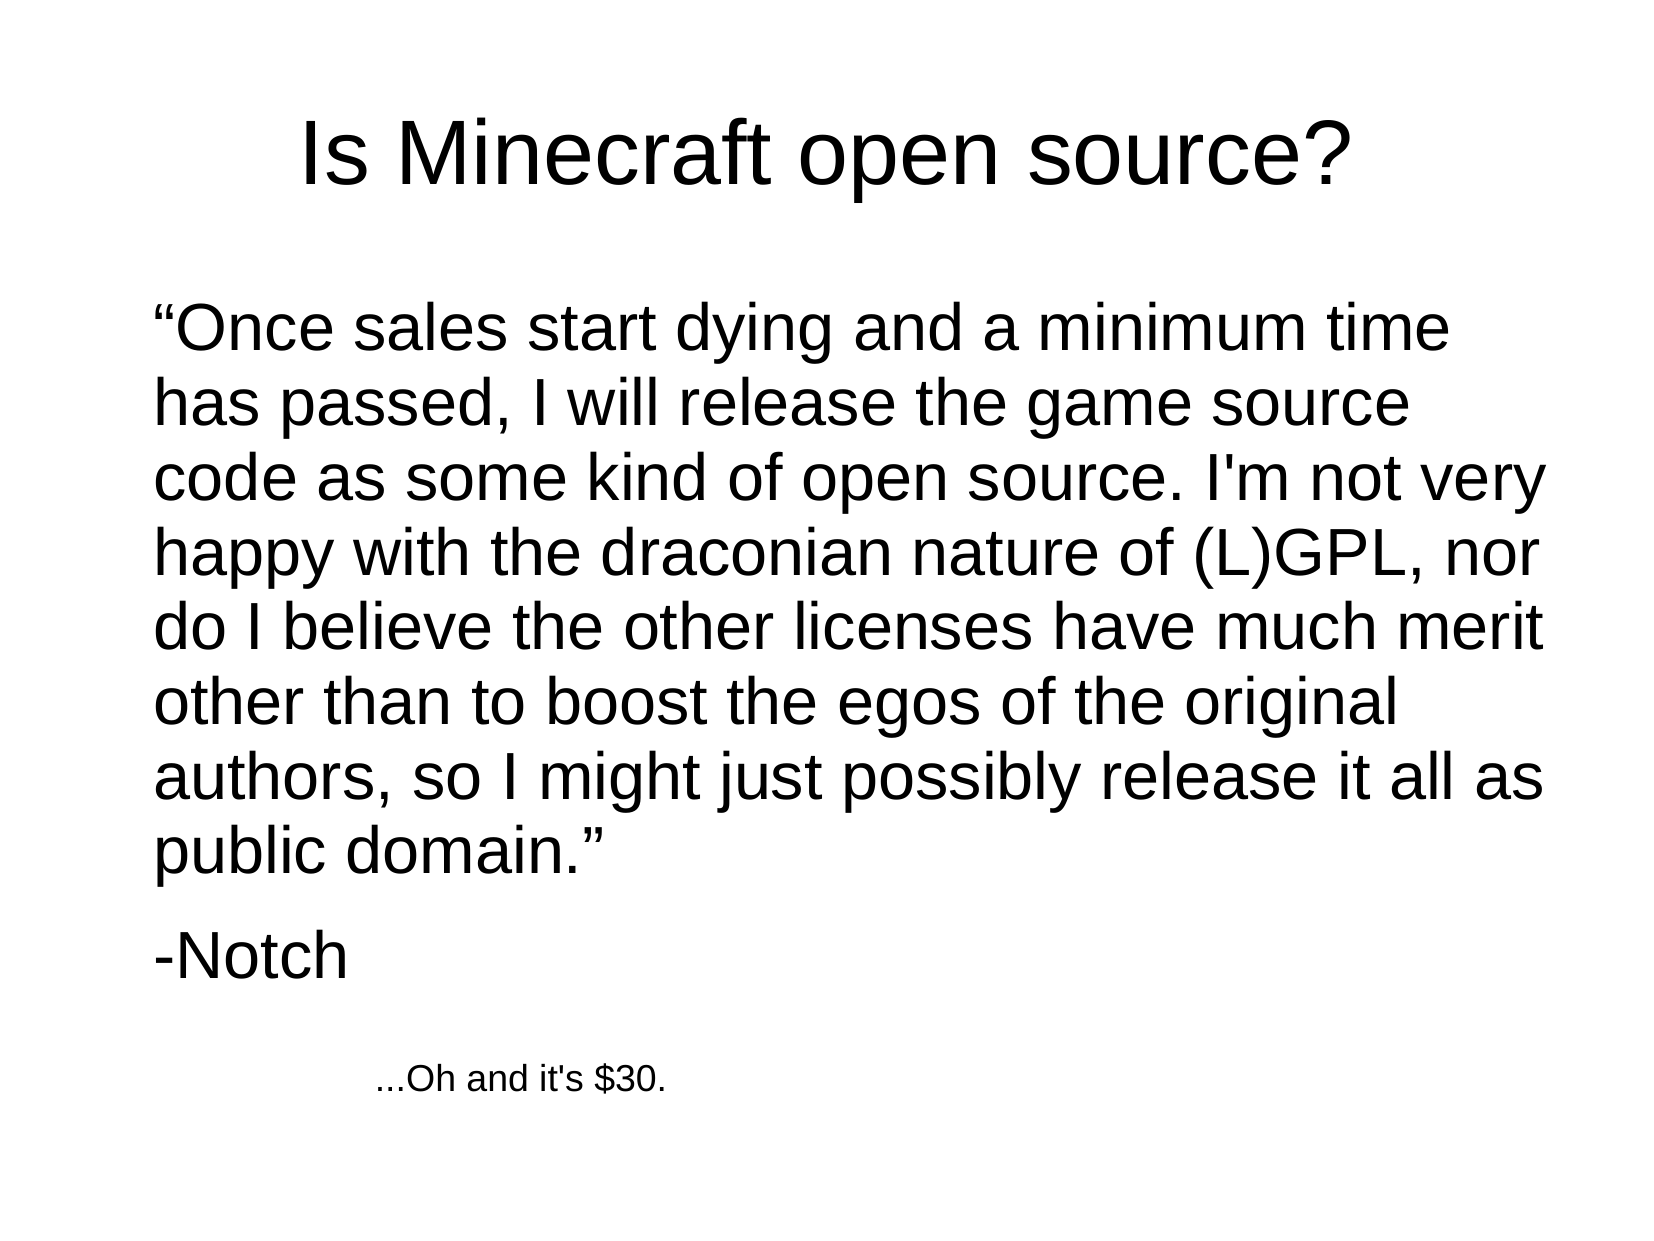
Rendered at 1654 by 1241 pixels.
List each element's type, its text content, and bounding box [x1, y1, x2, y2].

text_box ...Oh and it's $30. [360, 1050, 683, 1107]
title Is Minecraft open source? [82, 49, 1571, 257]
list “Once sales start dying and a minimum time has passed, I will release the game source code as some kind of open source. I'm not very happy with the draconian nature of (L)GPL, nor do I believe the other licenses have much merit other than to boost the egos of the original authors, so I might just possibly release it all as public domain.” -Notch [82, 290, 1571, 1010]
